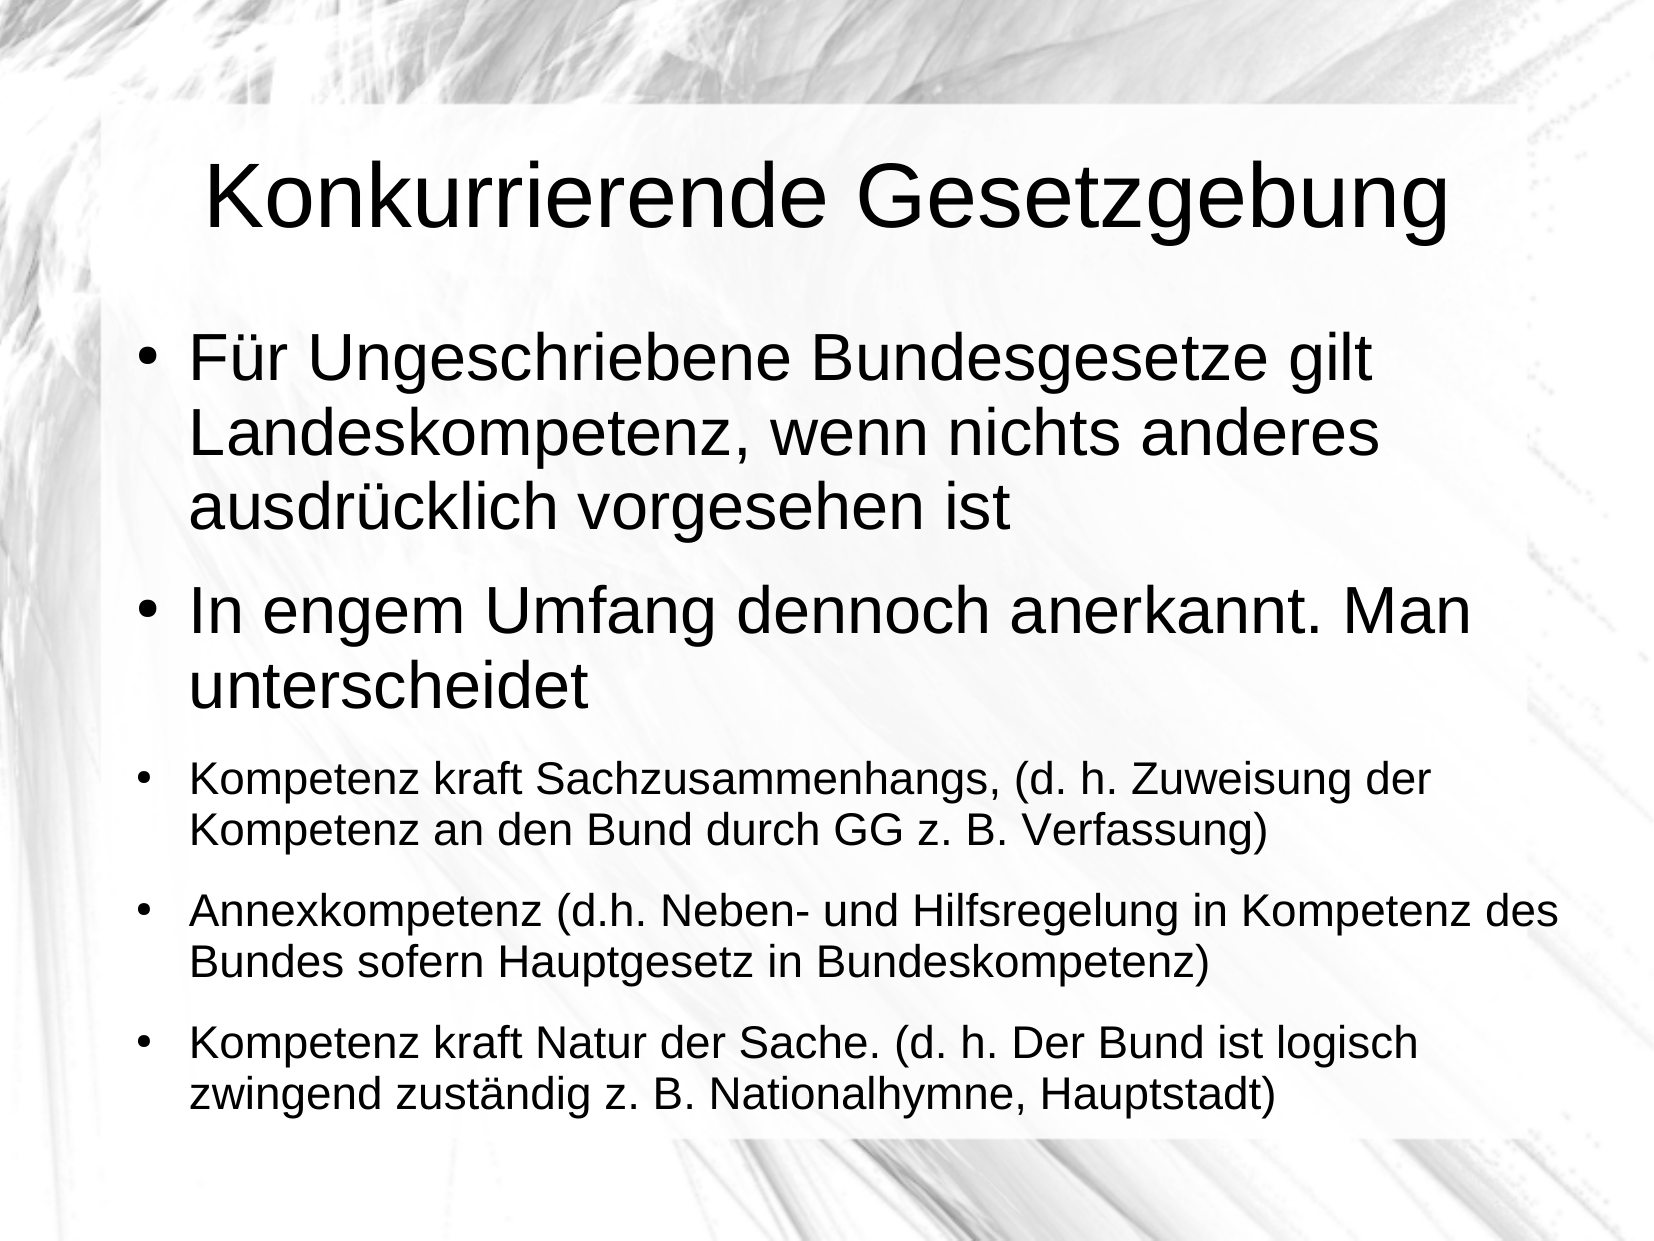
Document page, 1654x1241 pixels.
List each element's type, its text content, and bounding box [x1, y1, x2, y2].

picture [0, 0, 1654, 1241]
list Für Ungeschriebene Bundesgesetze gilt Landeskompetenz, wenn nichts anderes ausdrücklich vorgesehen ist In engem Umfang dennoch anerkannt. Man unterscheidet Kompetenz kraft Sachzusammenhangs, (d. h. Zuweisung der Kompetenz an den Bund durch GG z. B. Verfassung) Annexkompetenz (d.h. Neben- und Hilfsregelung in Kompetenz des Bundes sofern Hauptgesetz in Bundeskompetenz) Kompetenz kraft Natur der Sache. (d. h. Der Bund ist logisch zwingend zuständig z. B. Nationalhymne, Hauptstadt) [118, 319, 1571, 1118]
title Konkurrierende Gesetzgebung [118, 112, 1506, 281]
